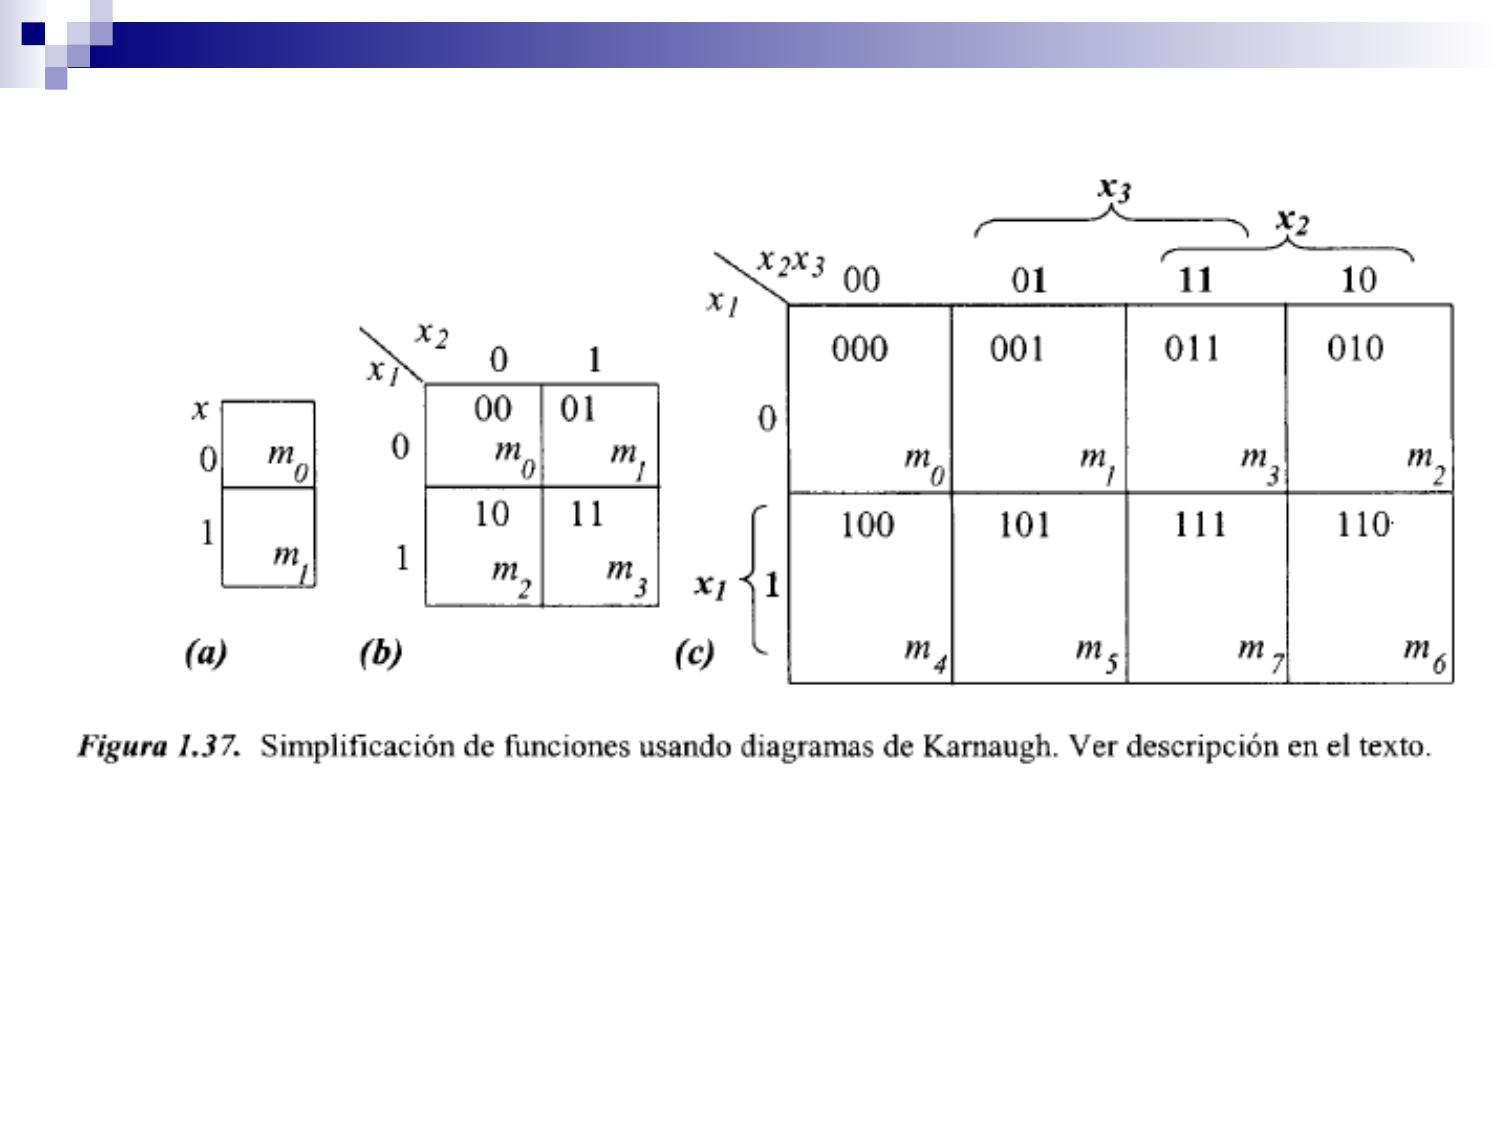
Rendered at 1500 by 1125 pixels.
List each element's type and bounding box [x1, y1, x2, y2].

picture [33, 172, 1500, 783]
